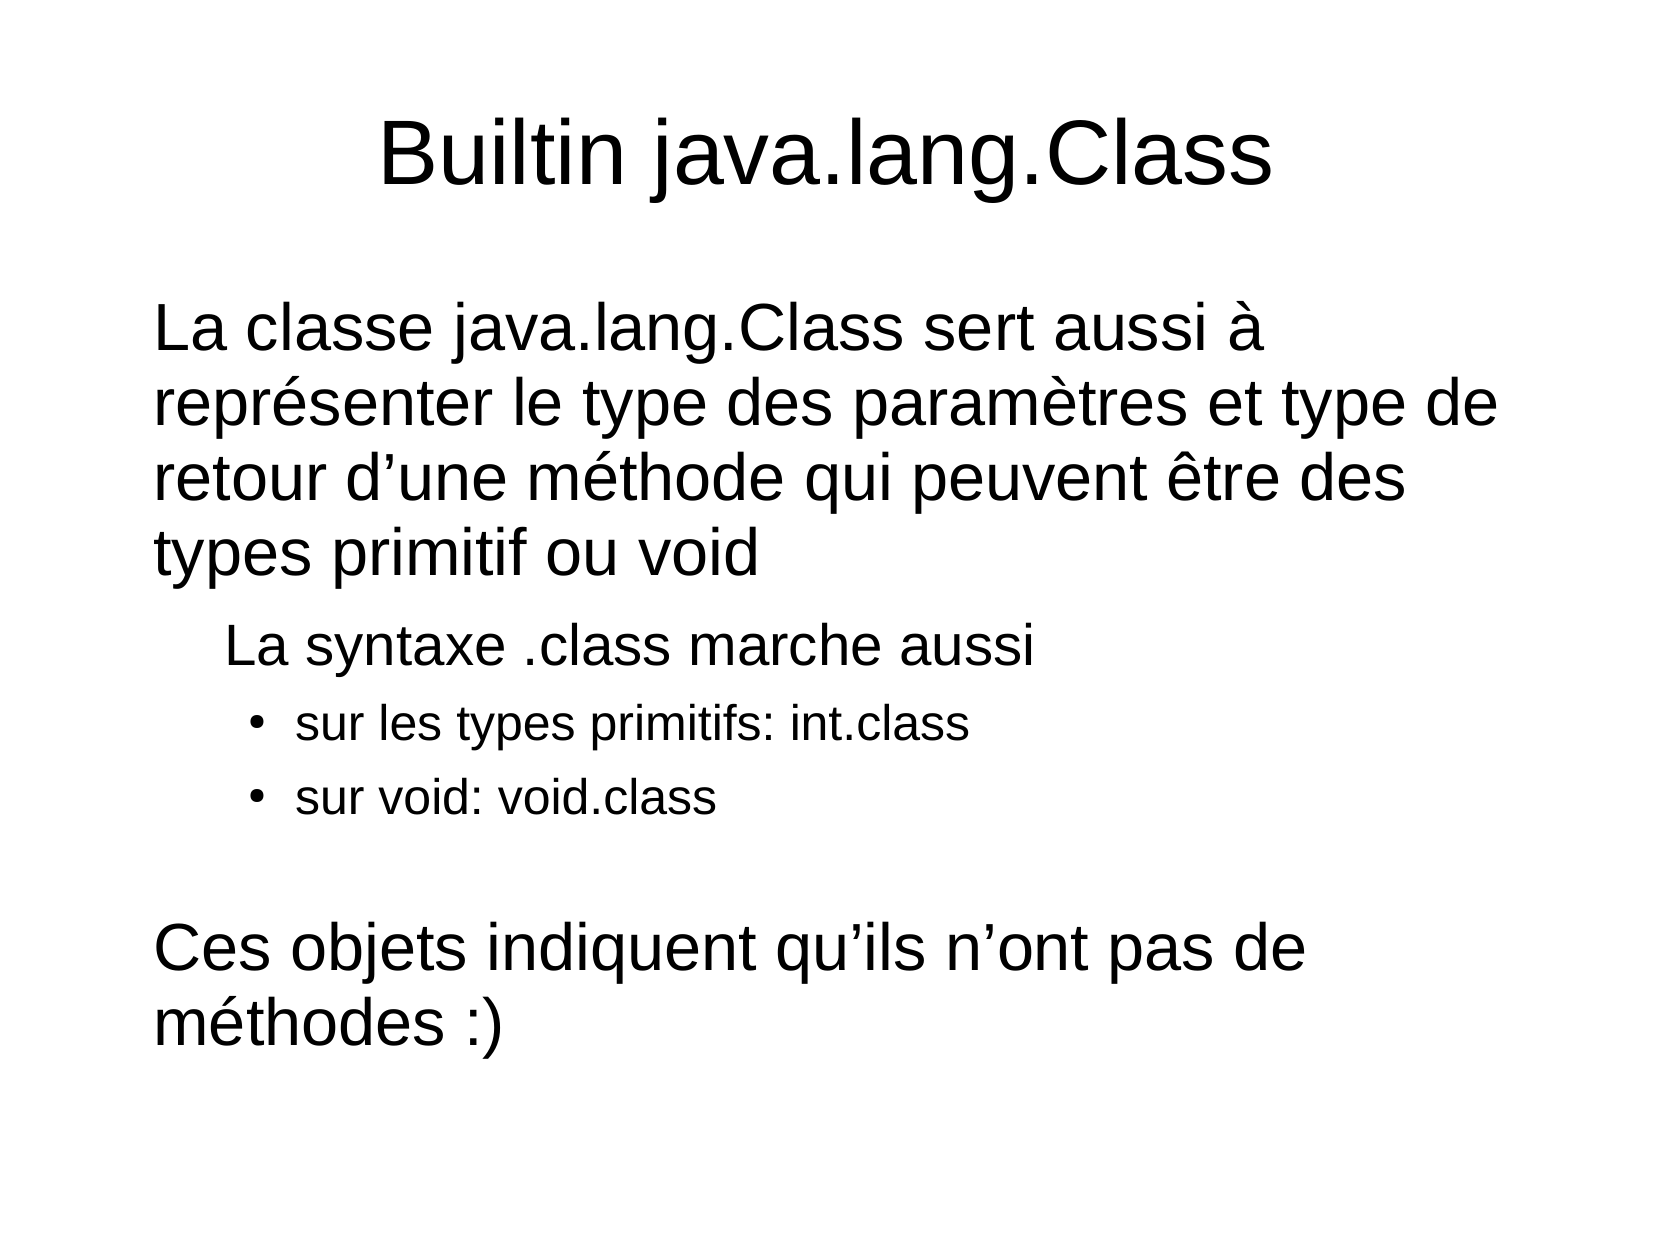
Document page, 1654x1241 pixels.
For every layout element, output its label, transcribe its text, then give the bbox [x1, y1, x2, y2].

list La classe java.lang.Class sert aussi à représenter le type des paramètres et type de retour d’une méthode qui peuvent être des types primitif ou void La syntaxe .class marche aussi sur les types primitifs: int.class sur void: void.class Ces objets indiquent qu’ils n’ont pas de méthodes :) [82, 290, 1571, 1111]
title Builtin java.lang.Class [82, 49, 1571, 257]
